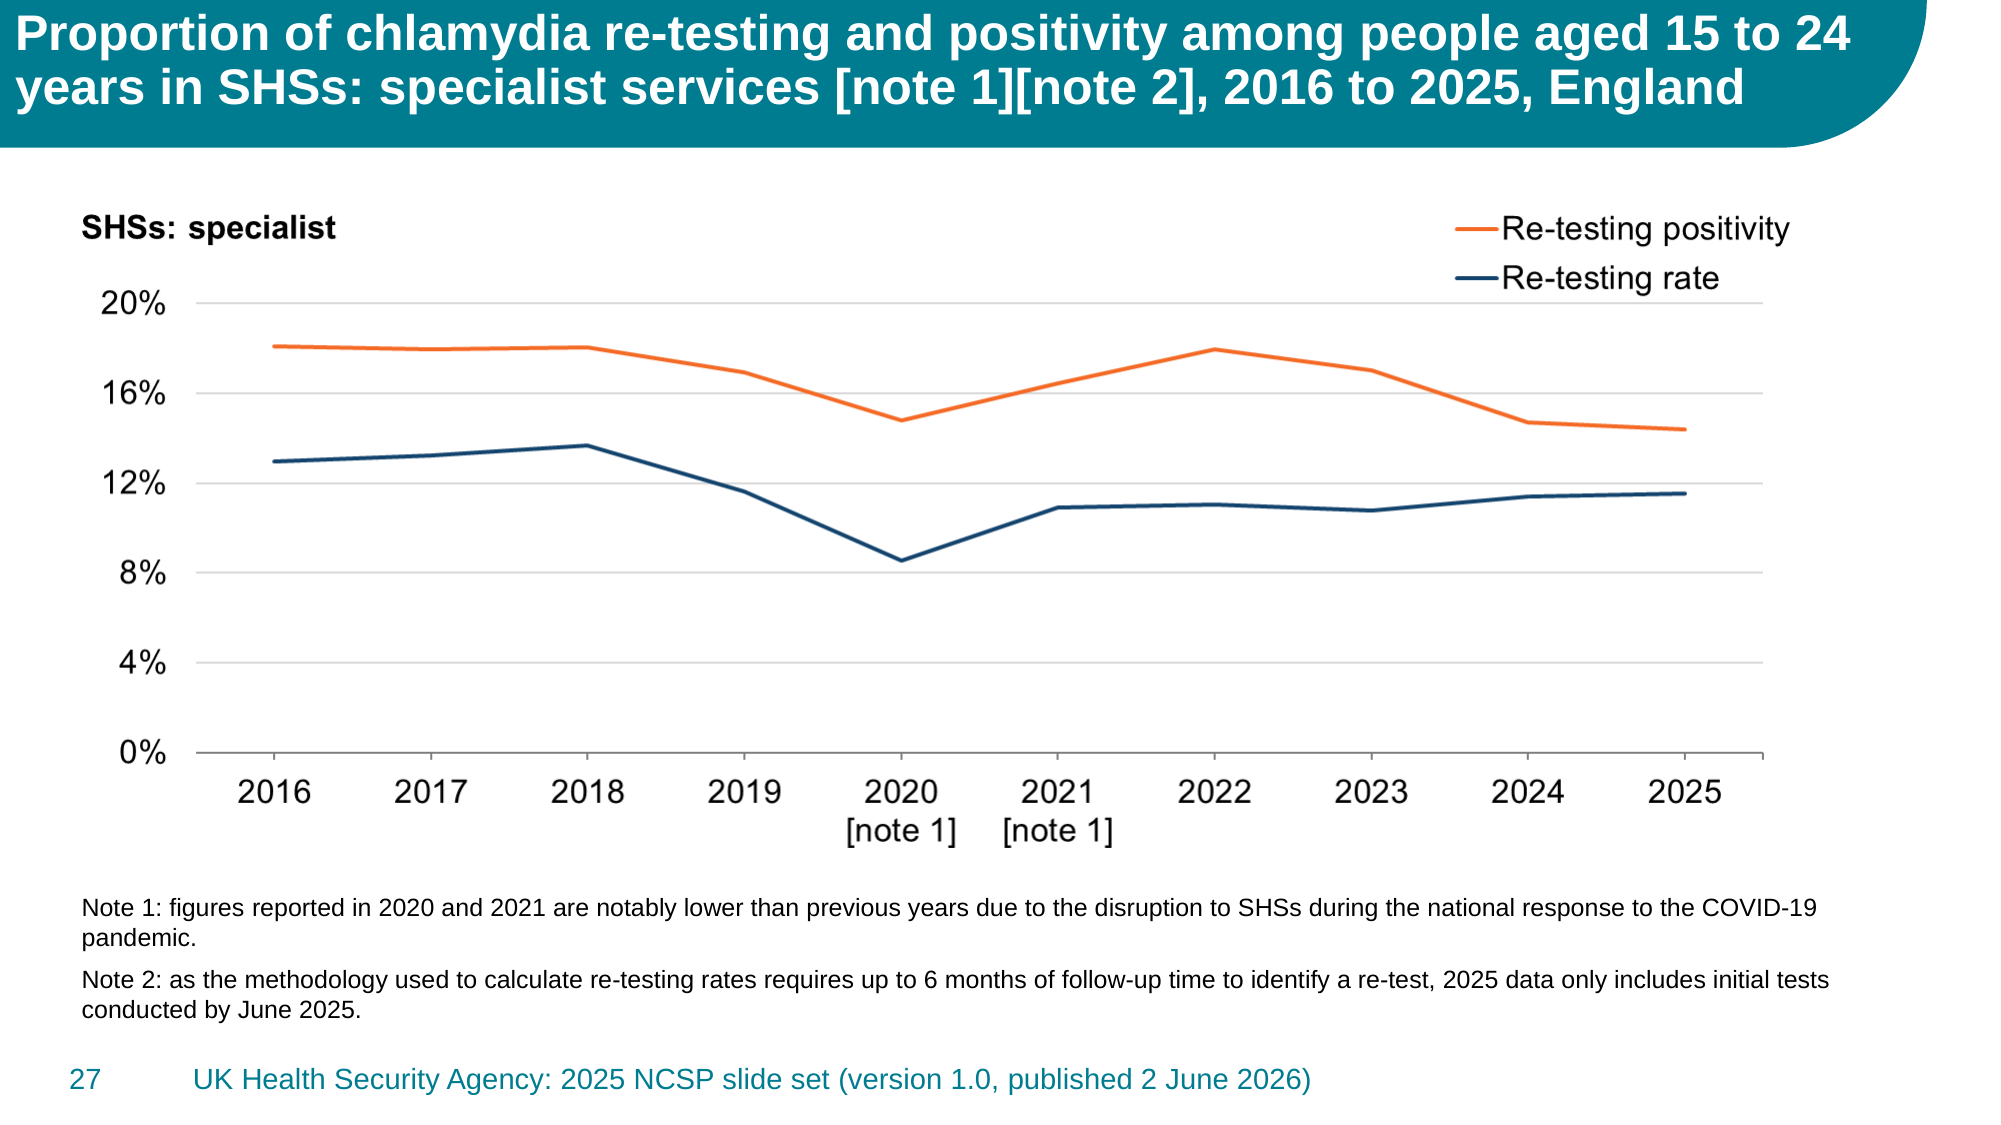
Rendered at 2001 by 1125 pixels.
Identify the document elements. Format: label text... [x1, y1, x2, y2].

text_box [54, 1053, 152, 1112]
picture [0, 150, 1880, 917]
title Proportion of chlamydia re-testing and positivity among people aged 15 to 24 years in SHSs: specialist services [note 1][note 2], 2016 to 2025, England [0, 0, 1902, 115]
text_box Note 1: figures reported in 2020 and 2021 are notably lower than previous years due to the disruption to SHSs during the national response to the COVID-19 pandemic. Note 2: as the methodology used to calculate re-testing rates requires up to 6 months of follow-up time to identify a re-test, 2025 data only includes initial tests conducted by June 2025. [67, 884, 1946, 1032]
